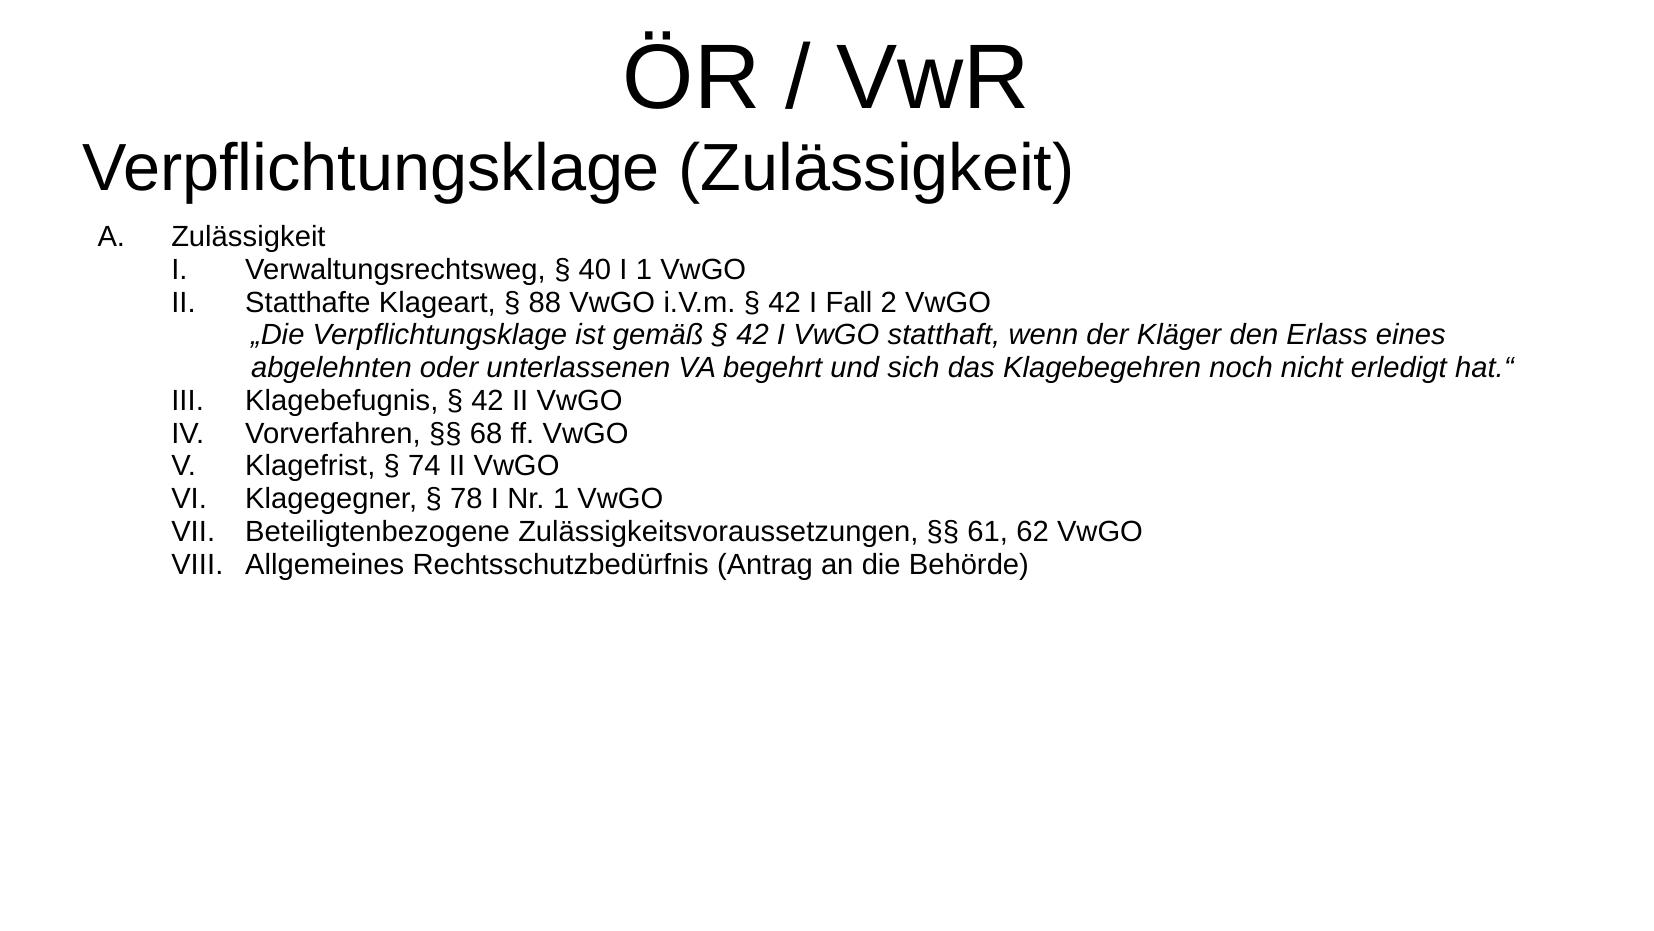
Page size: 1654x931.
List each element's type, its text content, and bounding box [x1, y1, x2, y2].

text_box A. Zulässigkeit I. Verwaltungsrechtsweg, § 40 I 1 VwGO II. Statthafte Klageart, § 88 VwGO i.V.m. § 42 I Fall 2 VwGO „Die Verpflichtungsklage ist gemäß § 42 I VwGO statthaft, wenn der Kläger den Erlass eines abgelehnten oder unterlassenen VA begehrt und sich das Klagebegehren noch nicht erledigt hat.“ III. Klagebefugnis, § 42 II VwGO IV. Vorverfahren, §§ 68 ff. VwGO V. Klagefrist, § 74 II VwGO VI. Klagegegner, § 78 I Nr. 1 VwGO VII. Beteiligtenbezogene Zulässigkeitsvoraussetzungen, §§ 61, 62 VwGO VIII. Allgemeines Rechtsschutzbedürfnis (Antrag an die Behörde) [82, 212, 1571, 839]
title ÖR / VwR [82, 23, 1571, 129]
list Verpflichtungsklage (Zulässigkeit) [82, 129, 1571, 212]
